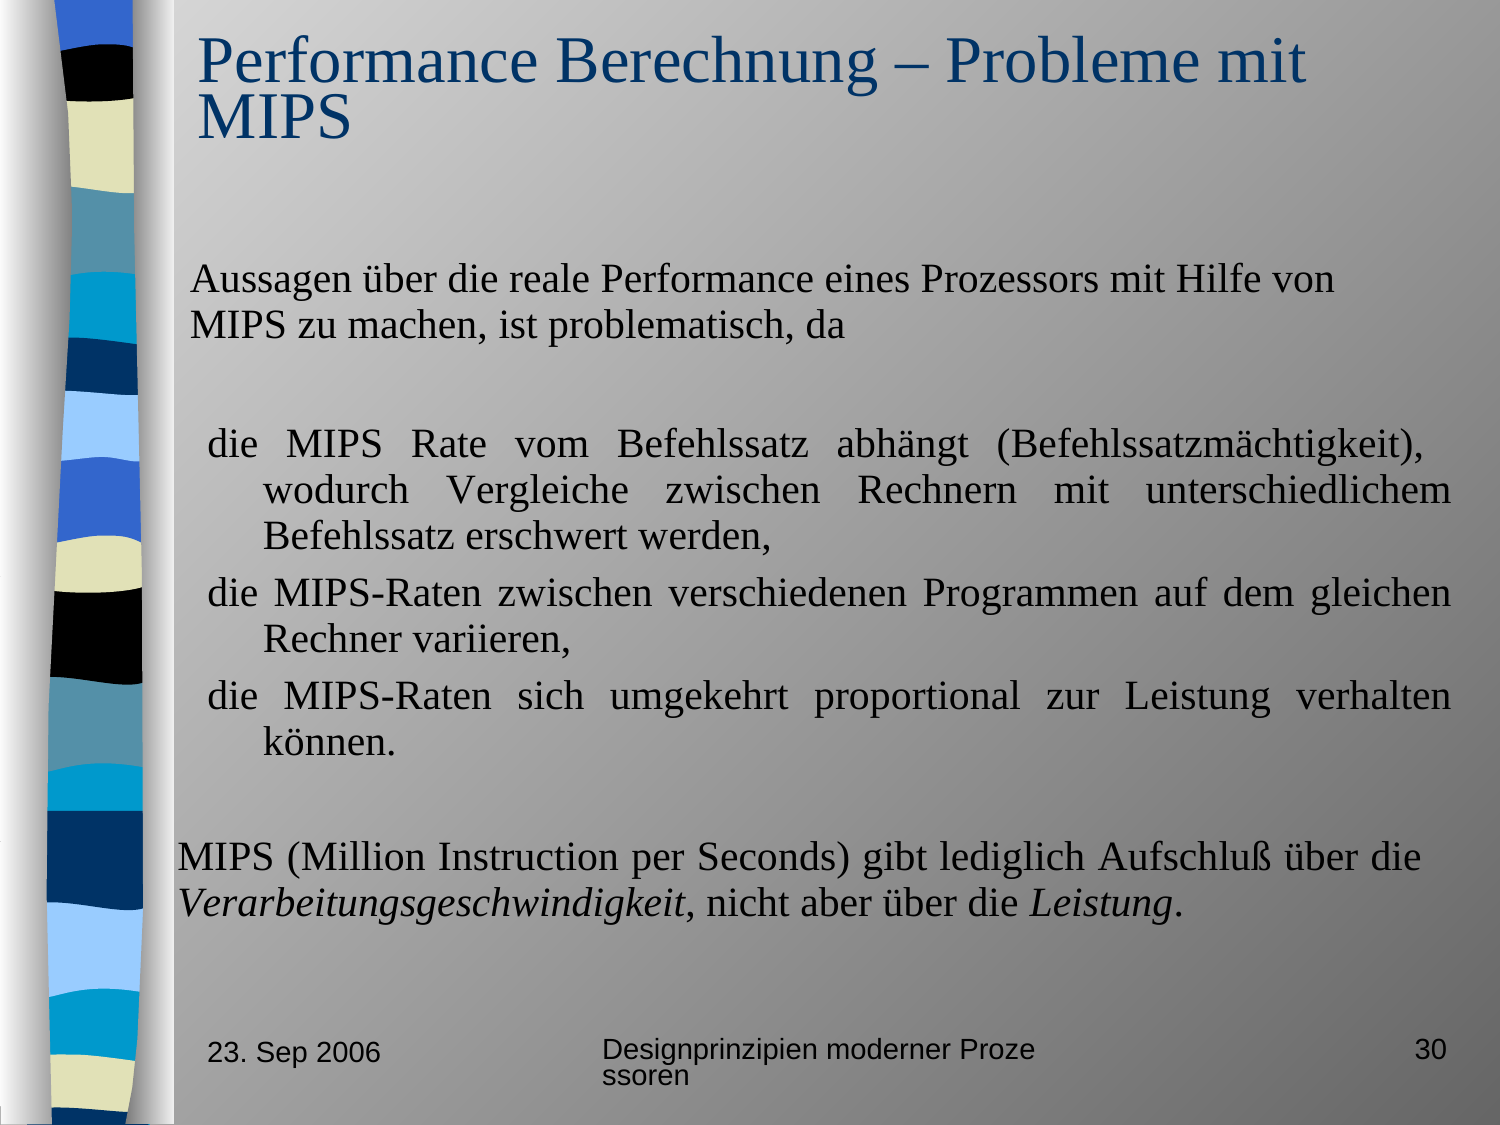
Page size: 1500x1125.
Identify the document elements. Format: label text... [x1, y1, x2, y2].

list die MIPS Rate vom Befehlssatz abhängt (Befehlssatzmächtigkeit), wodurch Vergleiche zwischen Rechnern mit unterschiedlichem Befehlssatz erschwert werden, die MIPS-Raten zwischen verschiedenen Programmen auf dem gleichen Rechner variieren, die MIPS-Raten sich umgekehrt proportional zur Leistung verhalten können. [192, 412, 1468, 860]
text_box MIPS (Million Instruction per Seconds) gibt lediglich Aufschluß über die Verarbeitungsgeschwindigkeit, nicht aber über die Leistung. [162, 825, 1438, 980]
title Performance Berechnung – Probleme mit MIPS [183, 0, 1459, 188]
text_box Aussagen über die reale Performance eines Prozessors mit Hilfe von MIPS zu machen, ist problematisch, da [174, 247, 1450, 356]
